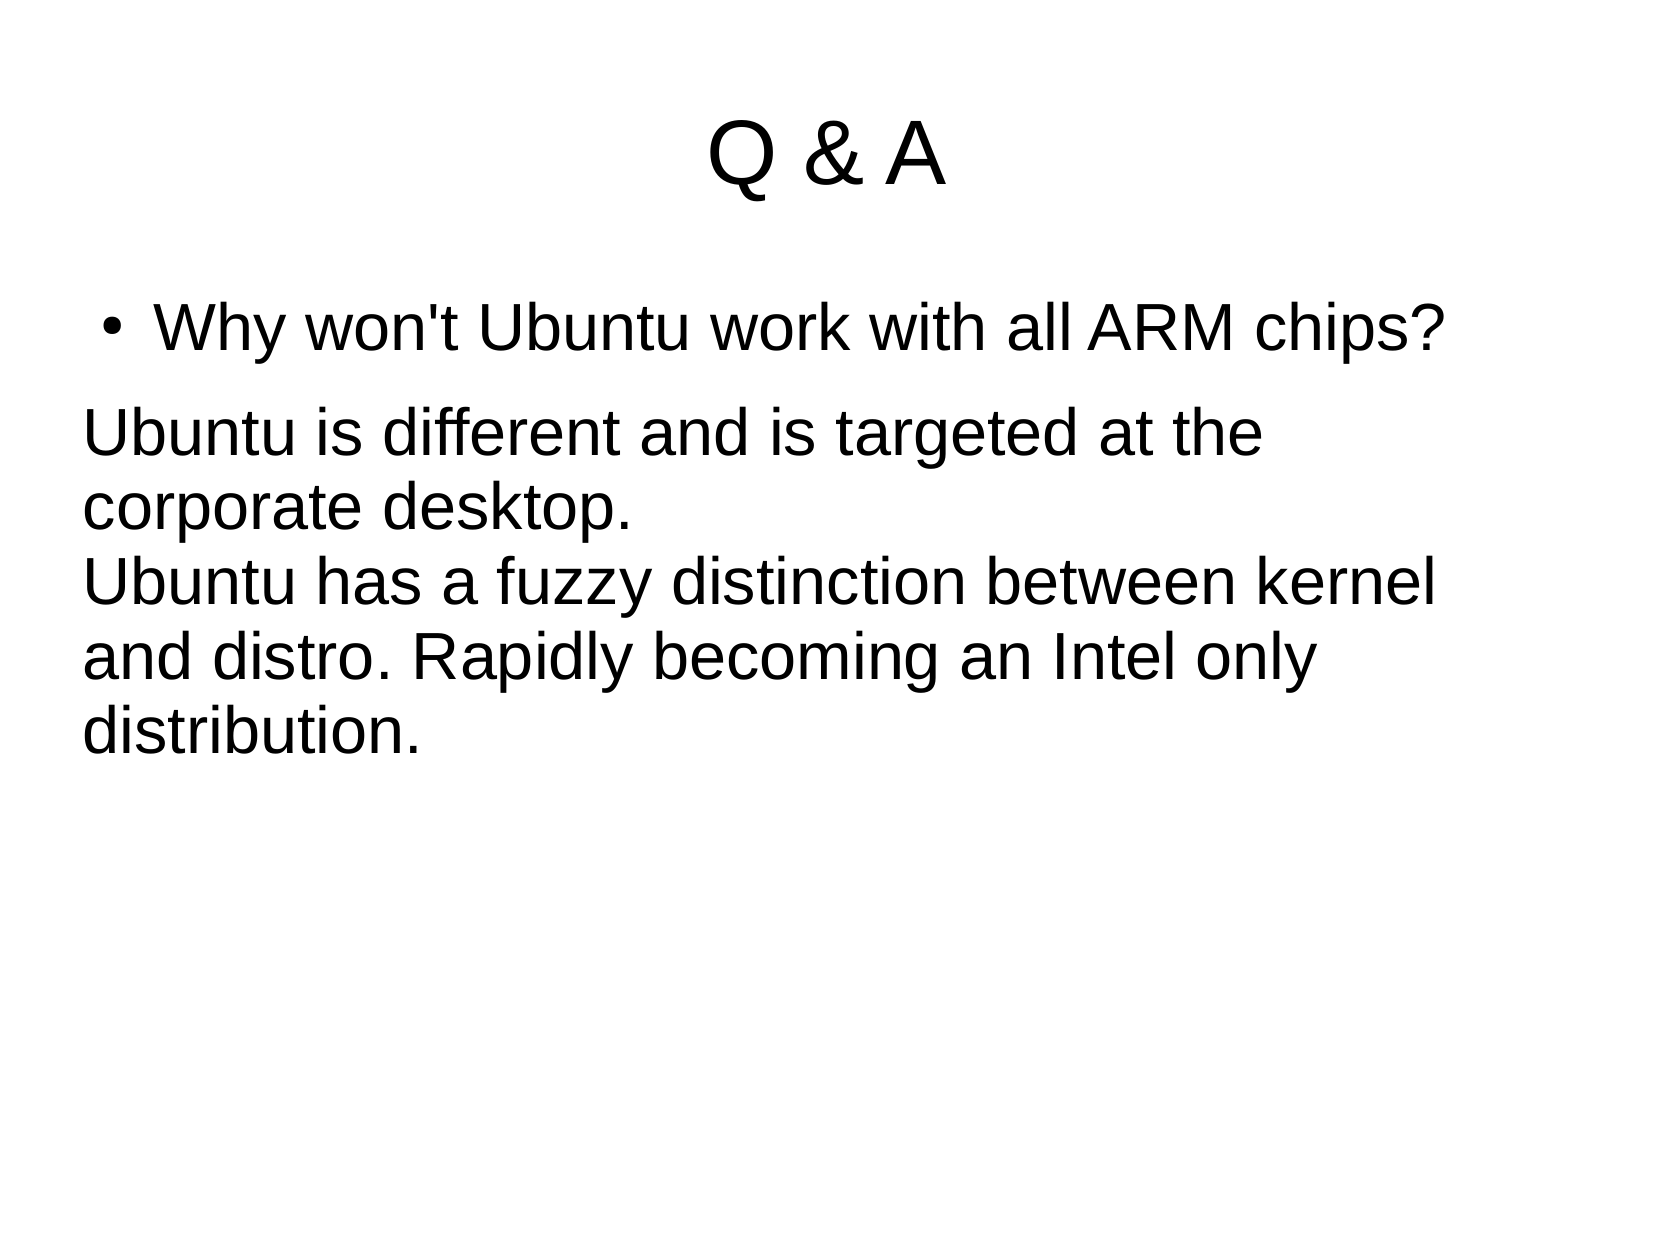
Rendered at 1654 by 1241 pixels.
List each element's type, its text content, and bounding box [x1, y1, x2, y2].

title Q & A [82, 49, 1571, 257]
list Why won't Ubuntu work with all ARM chips? Ubuntu is different and is targeted at the corporate desktop. Ubuntu has a fuzzy distinction between kernel and distro. Rapidly becoming an Intel only distribution. [82, 290, 1538, 1010]
